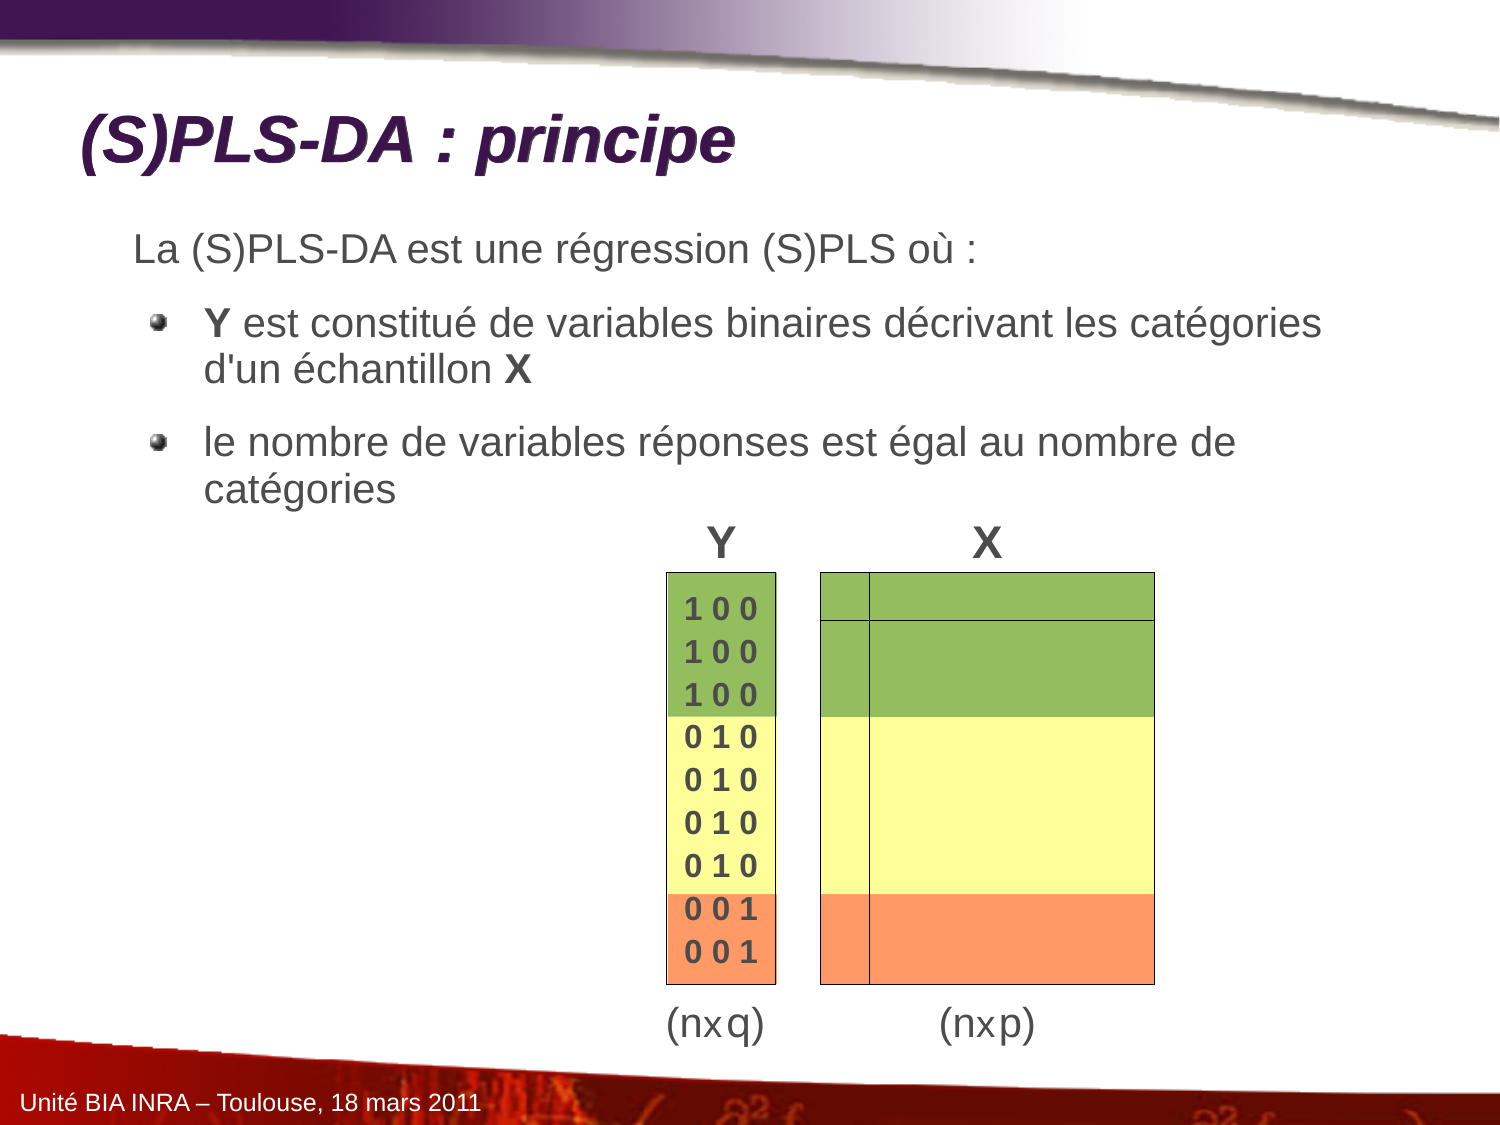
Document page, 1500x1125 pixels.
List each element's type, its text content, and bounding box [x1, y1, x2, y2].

picture [0, 1022, 1500, 1125]
list La (S)PLS-DA est une régression (S)PLS où : Y est constitué de variables binaires décrivant les catégories d'un échantillon X le nombre de variables réponses est égal au nombre de catégories [132, 226, 1368, 516]
text_box (nx p) [916, 988, 1059, 1059]
text_box [667, 573, 775, 984]
title (S)PLS-DA : principe [80, 102, 987, 177]
text_box [821, 573, 869, 620]
picture [0, 0, 1500, 154]
text_box [870, 573, 1154, 620]
text_box Y [691, 504, 752, 572]
text_box [870, 621, 1154, 984]
text_box X [957, 504, 1018, 575]
text_box (nx q) [650, 988, 793, 1059]
text_box [821, 621, 869, 984]
text_box 1 0 0 1 0 0 1 0 0 0 1 0 0 1 0 0 1 0 0 1 0 0 0 1 0 0 1 [670, 590, 772, 982]
